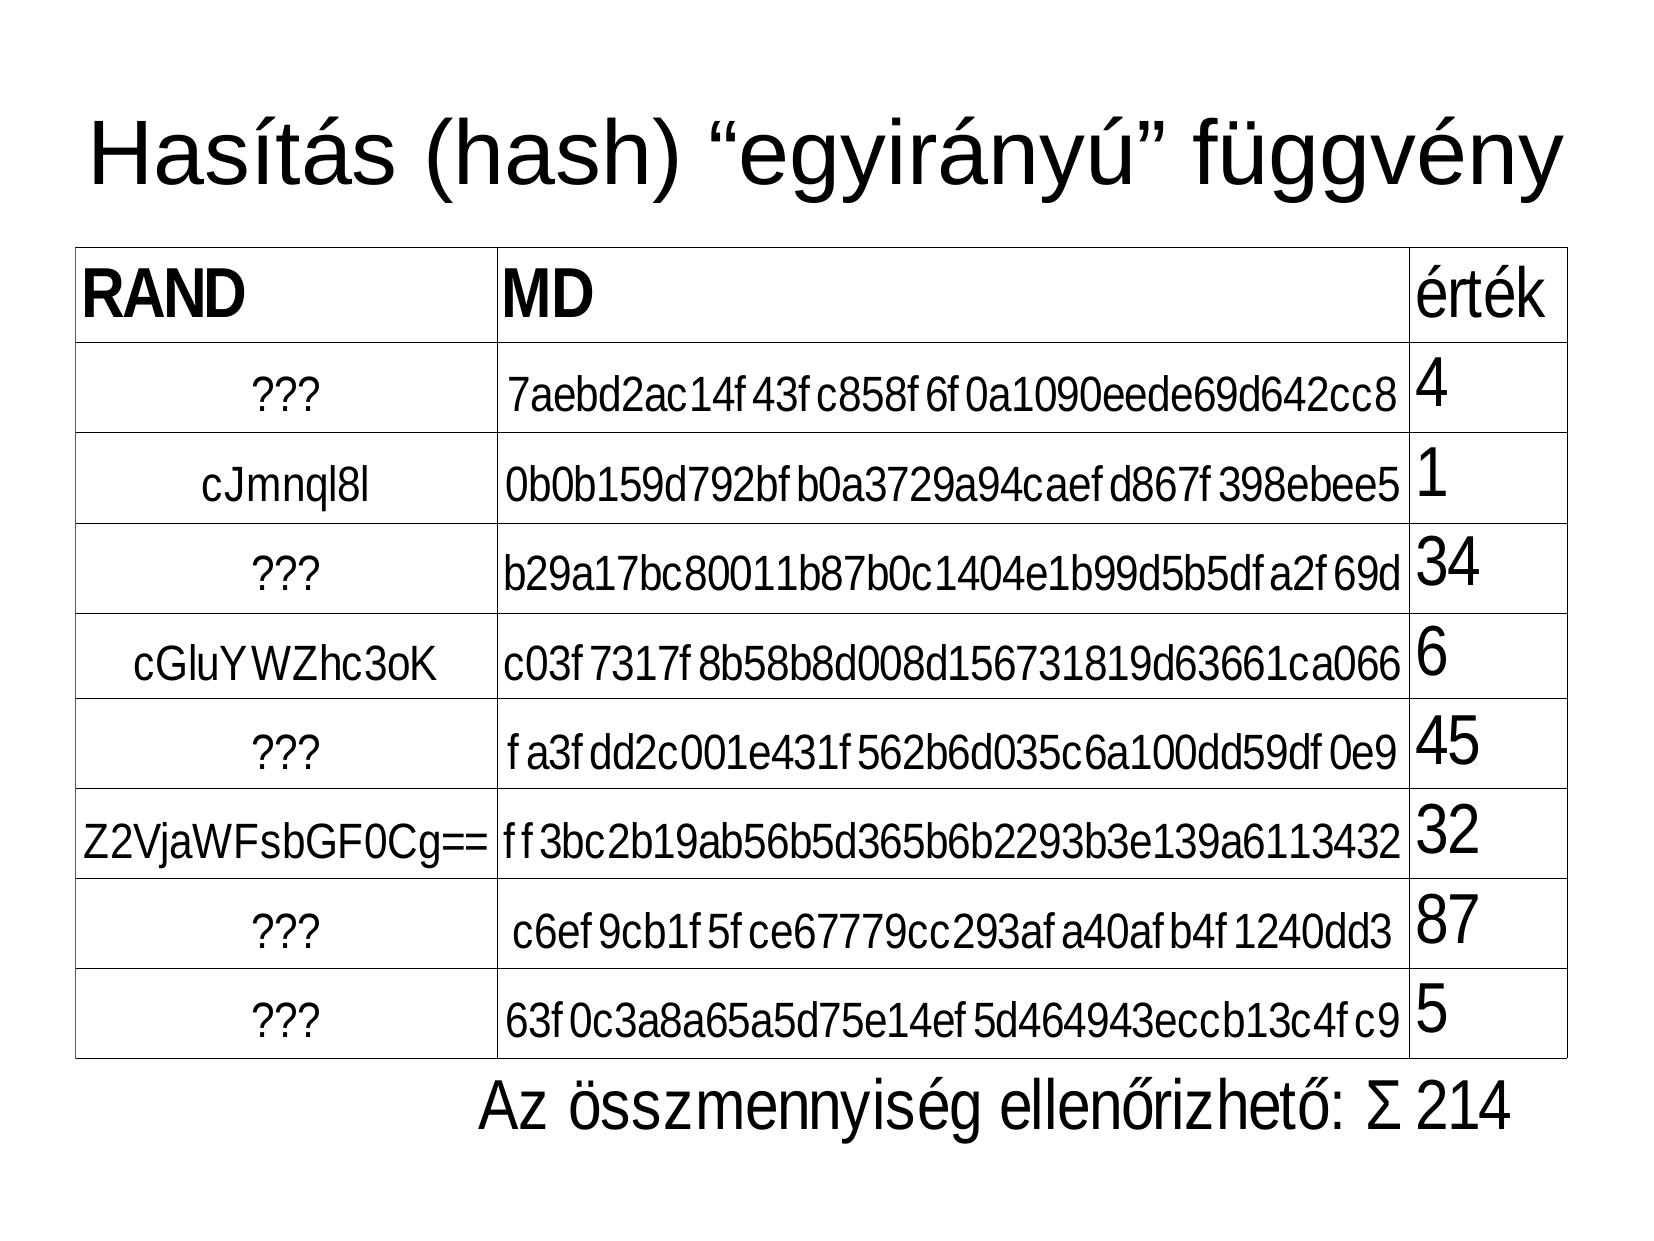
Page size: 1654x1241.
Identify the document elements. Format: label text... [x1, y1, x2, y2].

chart [75, 246, 1576, 1163]
title Hasítás (hash) “egyirányú” függvény [82, 49, 1571, 246]
